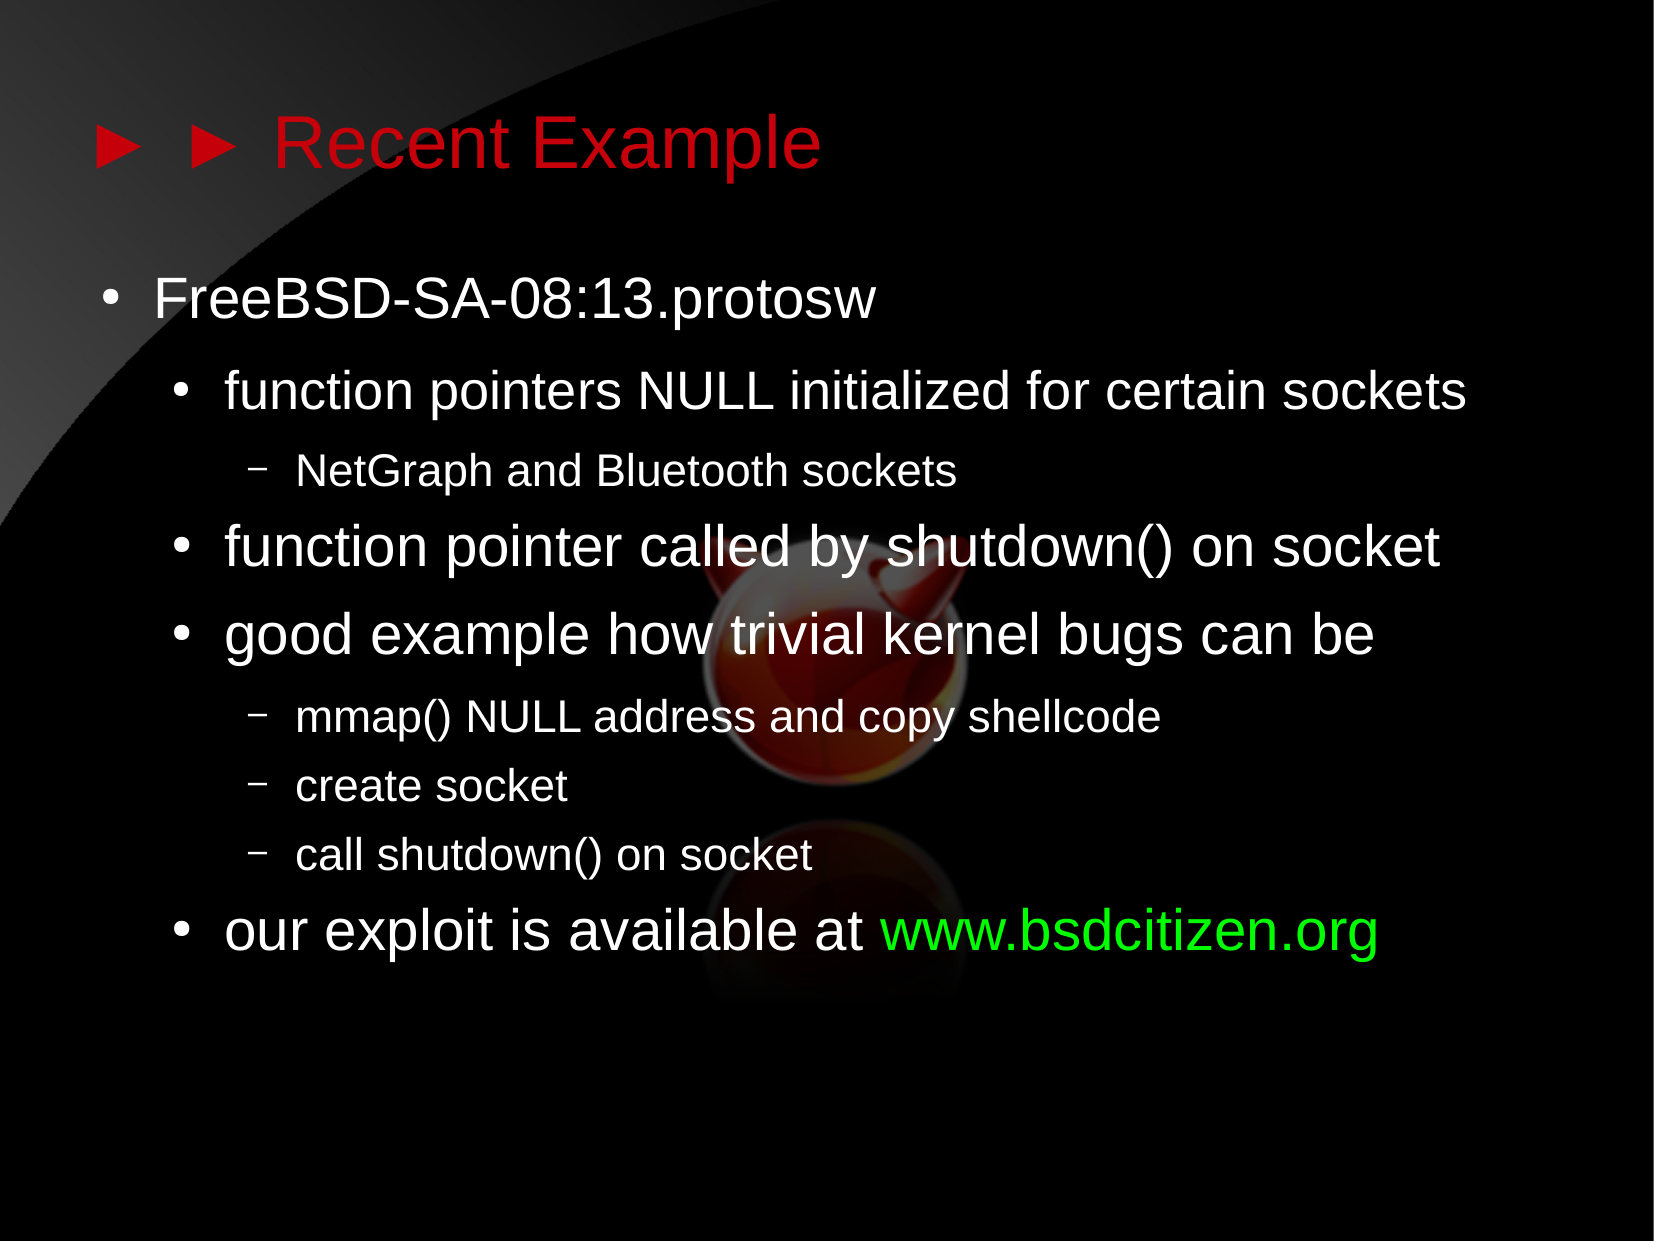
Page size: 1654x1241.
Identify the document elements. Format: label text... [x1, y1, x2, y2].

list FreeBSD-SA-08:13.protosw function pointers NULL initialized for certain sockets NetGraph and Bluetooth sockets function pointer called by shutdown() on socket good example how trivial kernel bugs can be mmap() NULL address and copy shellcode create socket call shutdown() on socket our exploit is available at www.bsdcitizen.org [82, 265, 1571, 1152]
picture [0, 0, 1654, 1241]
title ► ► Recent Example [82, 49, 1571, 237]
